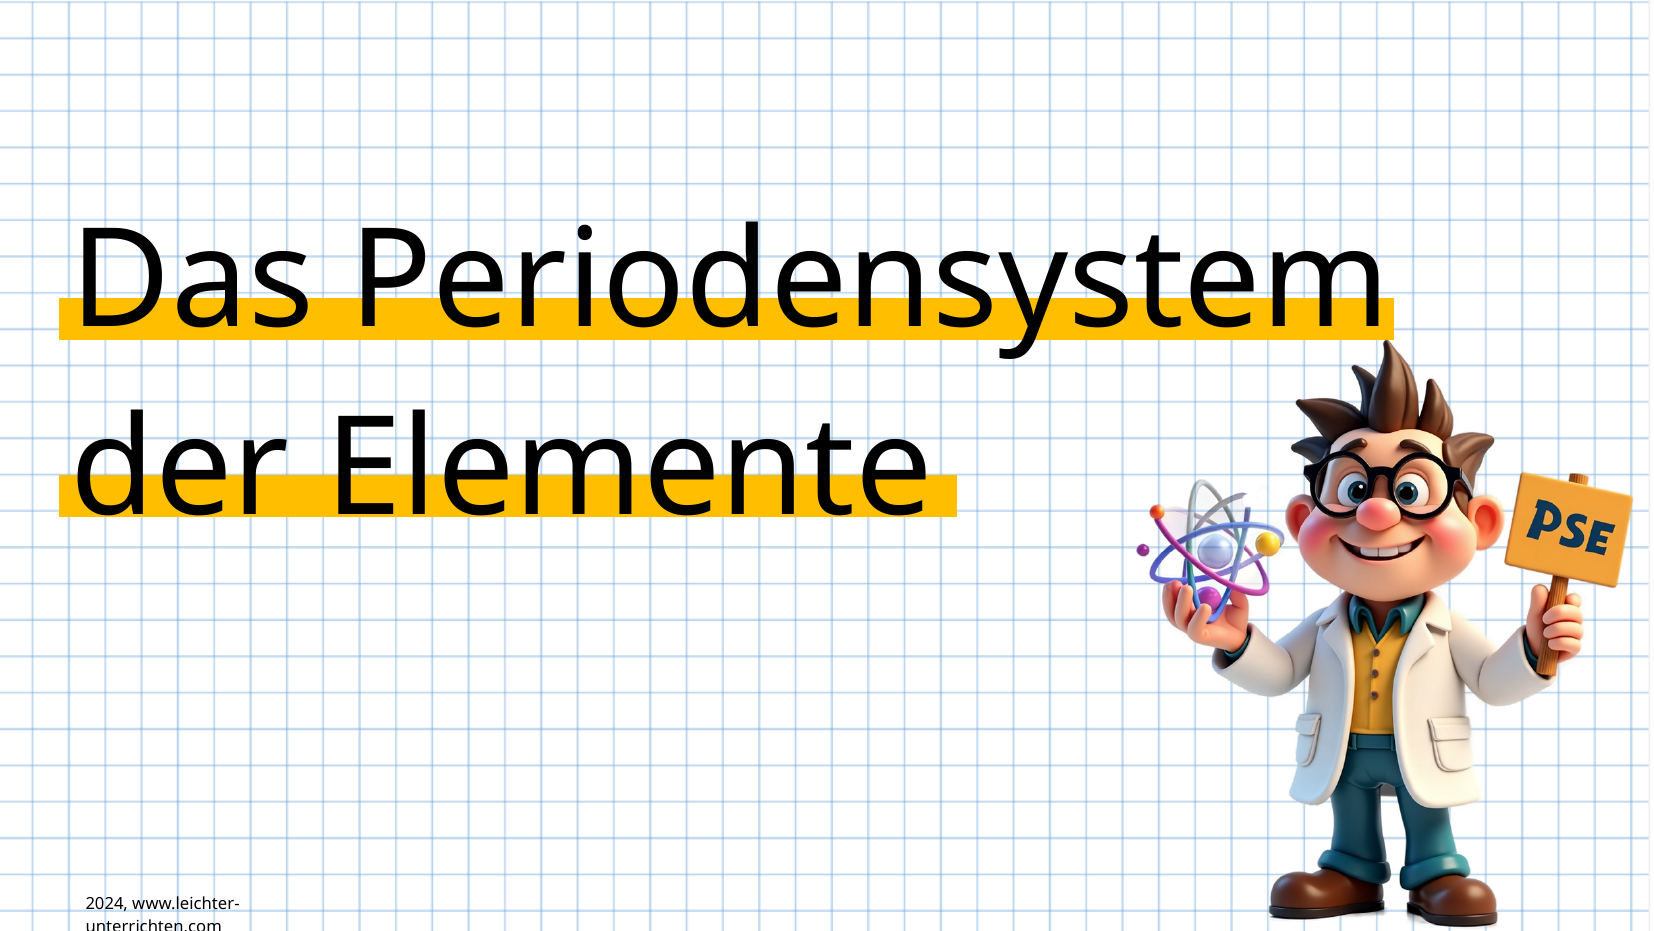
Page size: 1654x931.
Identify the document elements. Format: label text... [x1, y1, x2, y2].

picture [0, 0, 1651, 931]
title Das Periodensystem der Elemente [70, 85, 1441, 650]
picture [198, 924, 204, 931]
